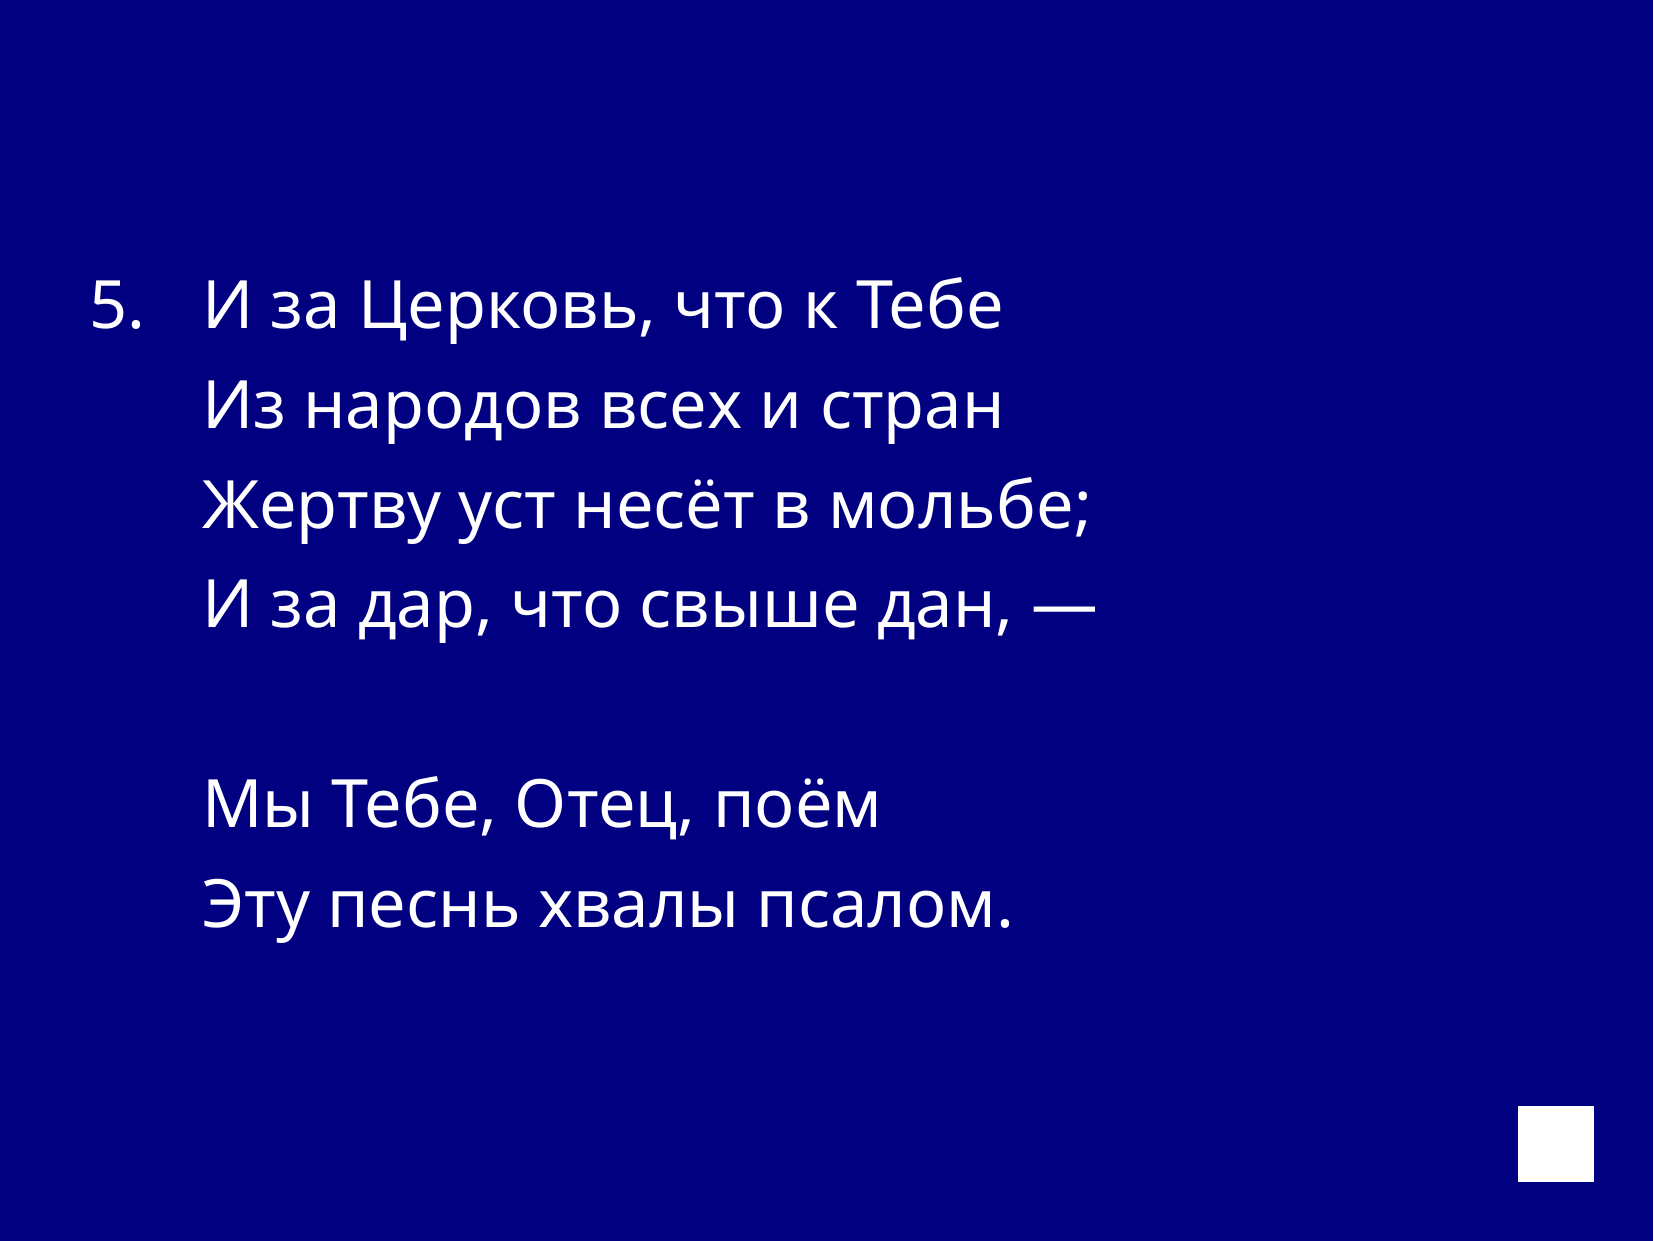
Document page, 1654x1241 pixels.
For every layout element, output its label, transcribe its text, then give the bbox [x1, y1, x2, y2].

text_box 5. И за Церковь, что к Тебе Из народов всех и стран Жертву уст несёт в мольбе; И за дар, что свыше дан, ― Мы Тебе, Отец, поём Эту песнь хвалы псалом. [75, 150, 1576, 1163]
text_box [1518, 1106, 1594, 1182]
